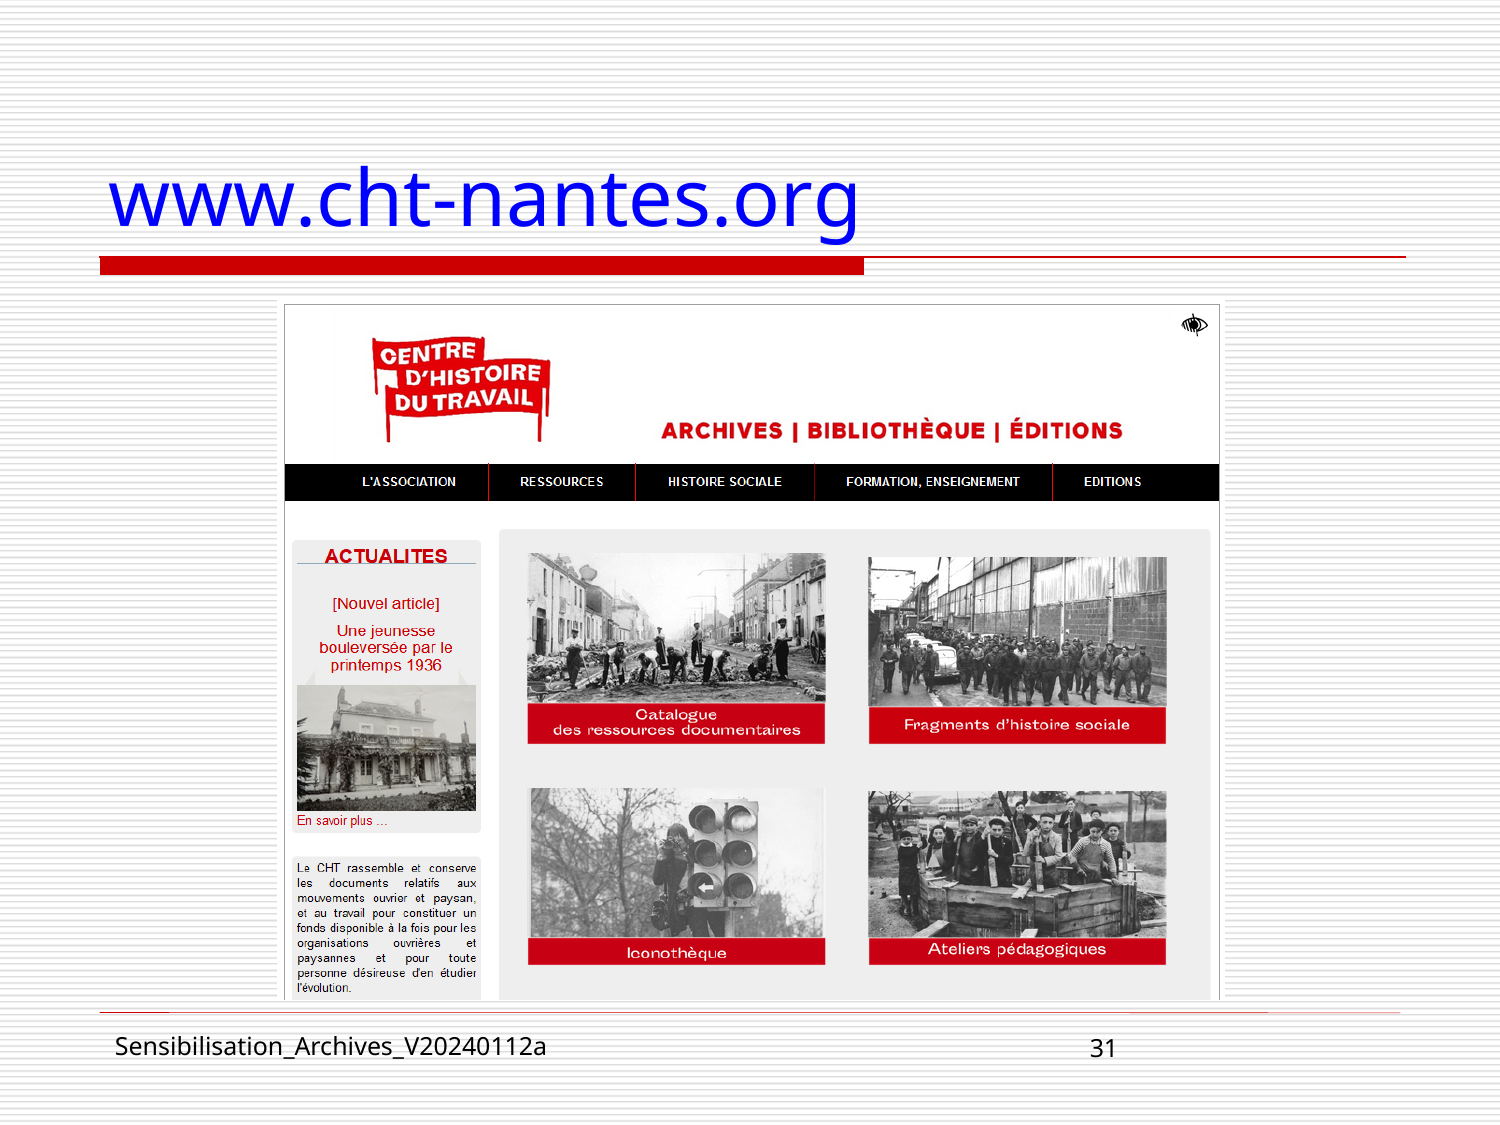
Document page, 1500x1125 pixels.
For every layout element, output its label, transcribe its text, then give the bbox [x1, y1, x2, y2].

picture [0, 0, 1500, 1125]
text_box Sensibilisation_Archives_V20240112a [100, 1023, 989, 1101]
title www.cht-nantes.org [94, 50, 1407, 250]
text_box 33 [1074, 1024, 1400, 1103]
